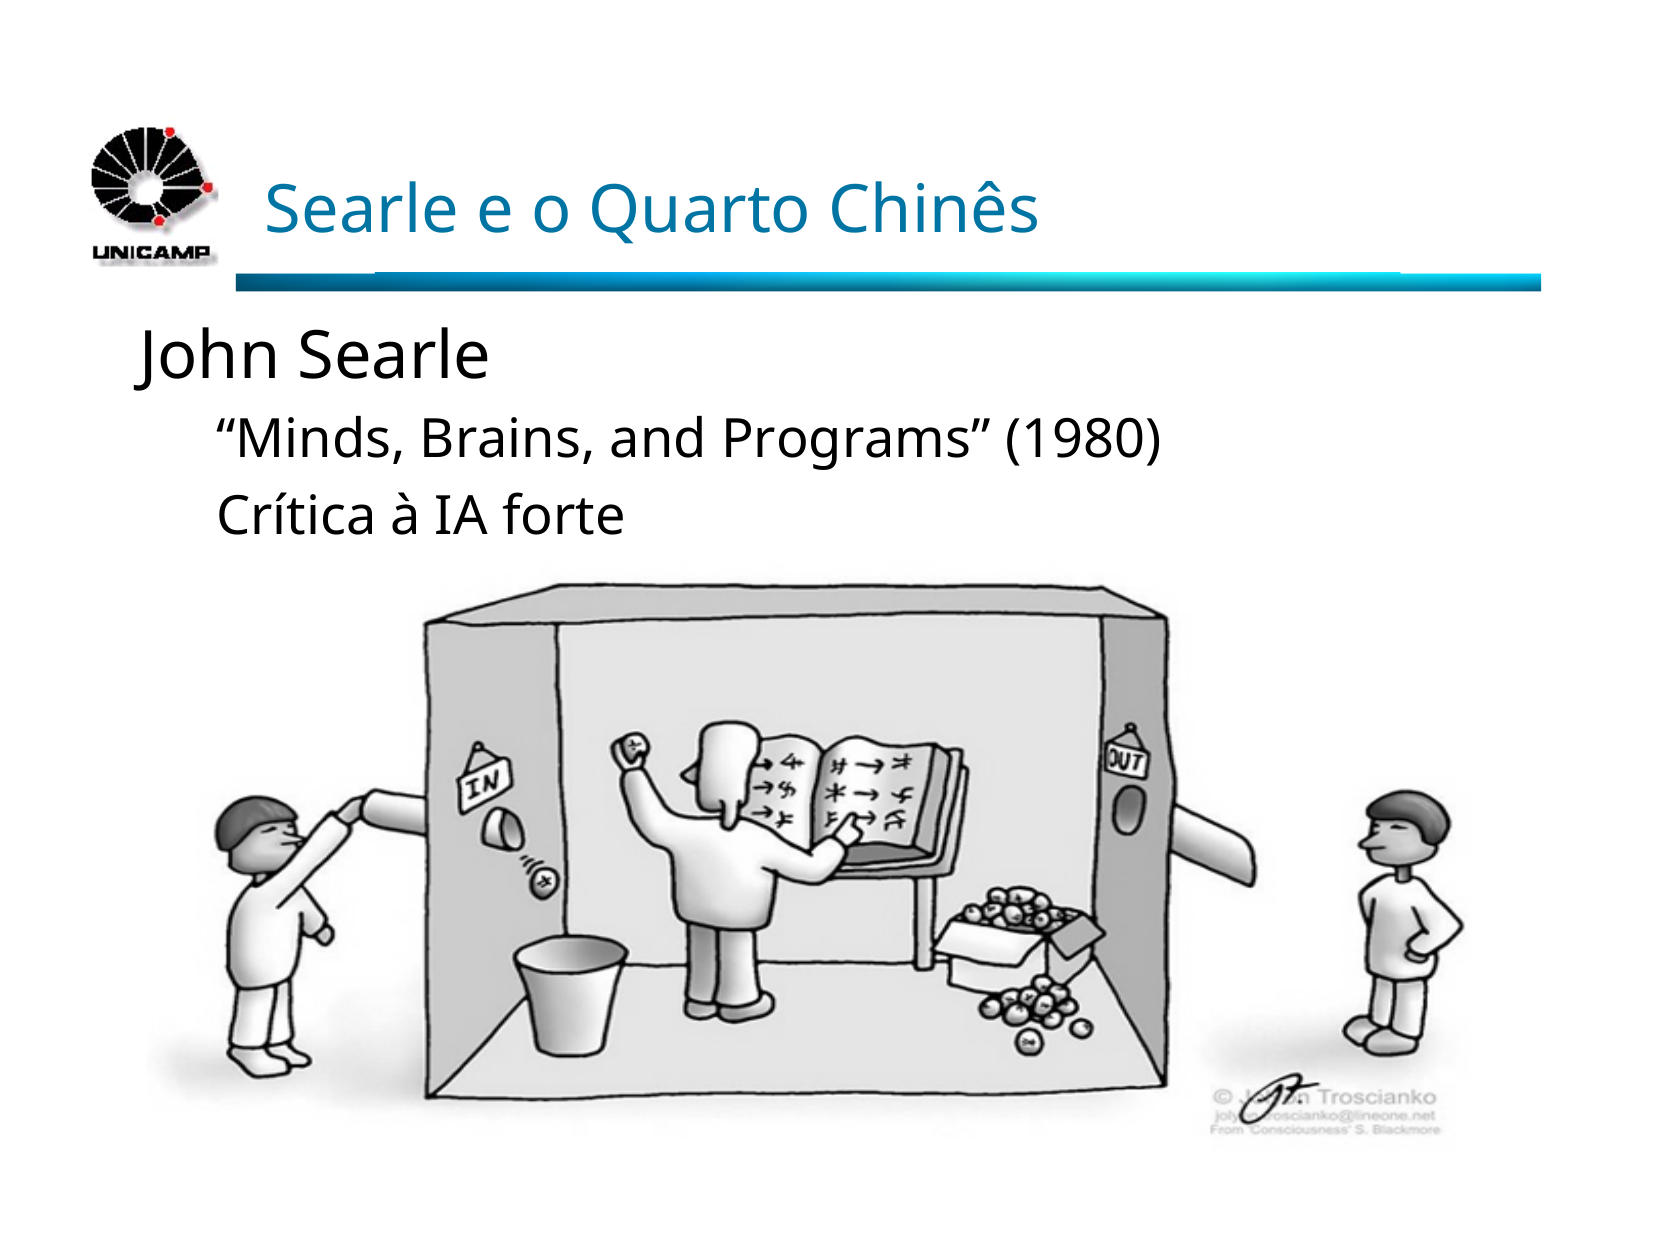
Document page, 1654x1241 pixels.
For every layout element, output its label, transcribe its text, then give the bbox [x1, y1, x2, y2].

picture [147, 560, 1477, 1152]
title Searle e o Quarto Chinês [264, 42, 1534, 250]
list John Searle “Minds, Brains, and Programs” (1980) Crítica à IA forte [121, 309, 1534, 1182]
picture [125, 272, 1654, 295]
